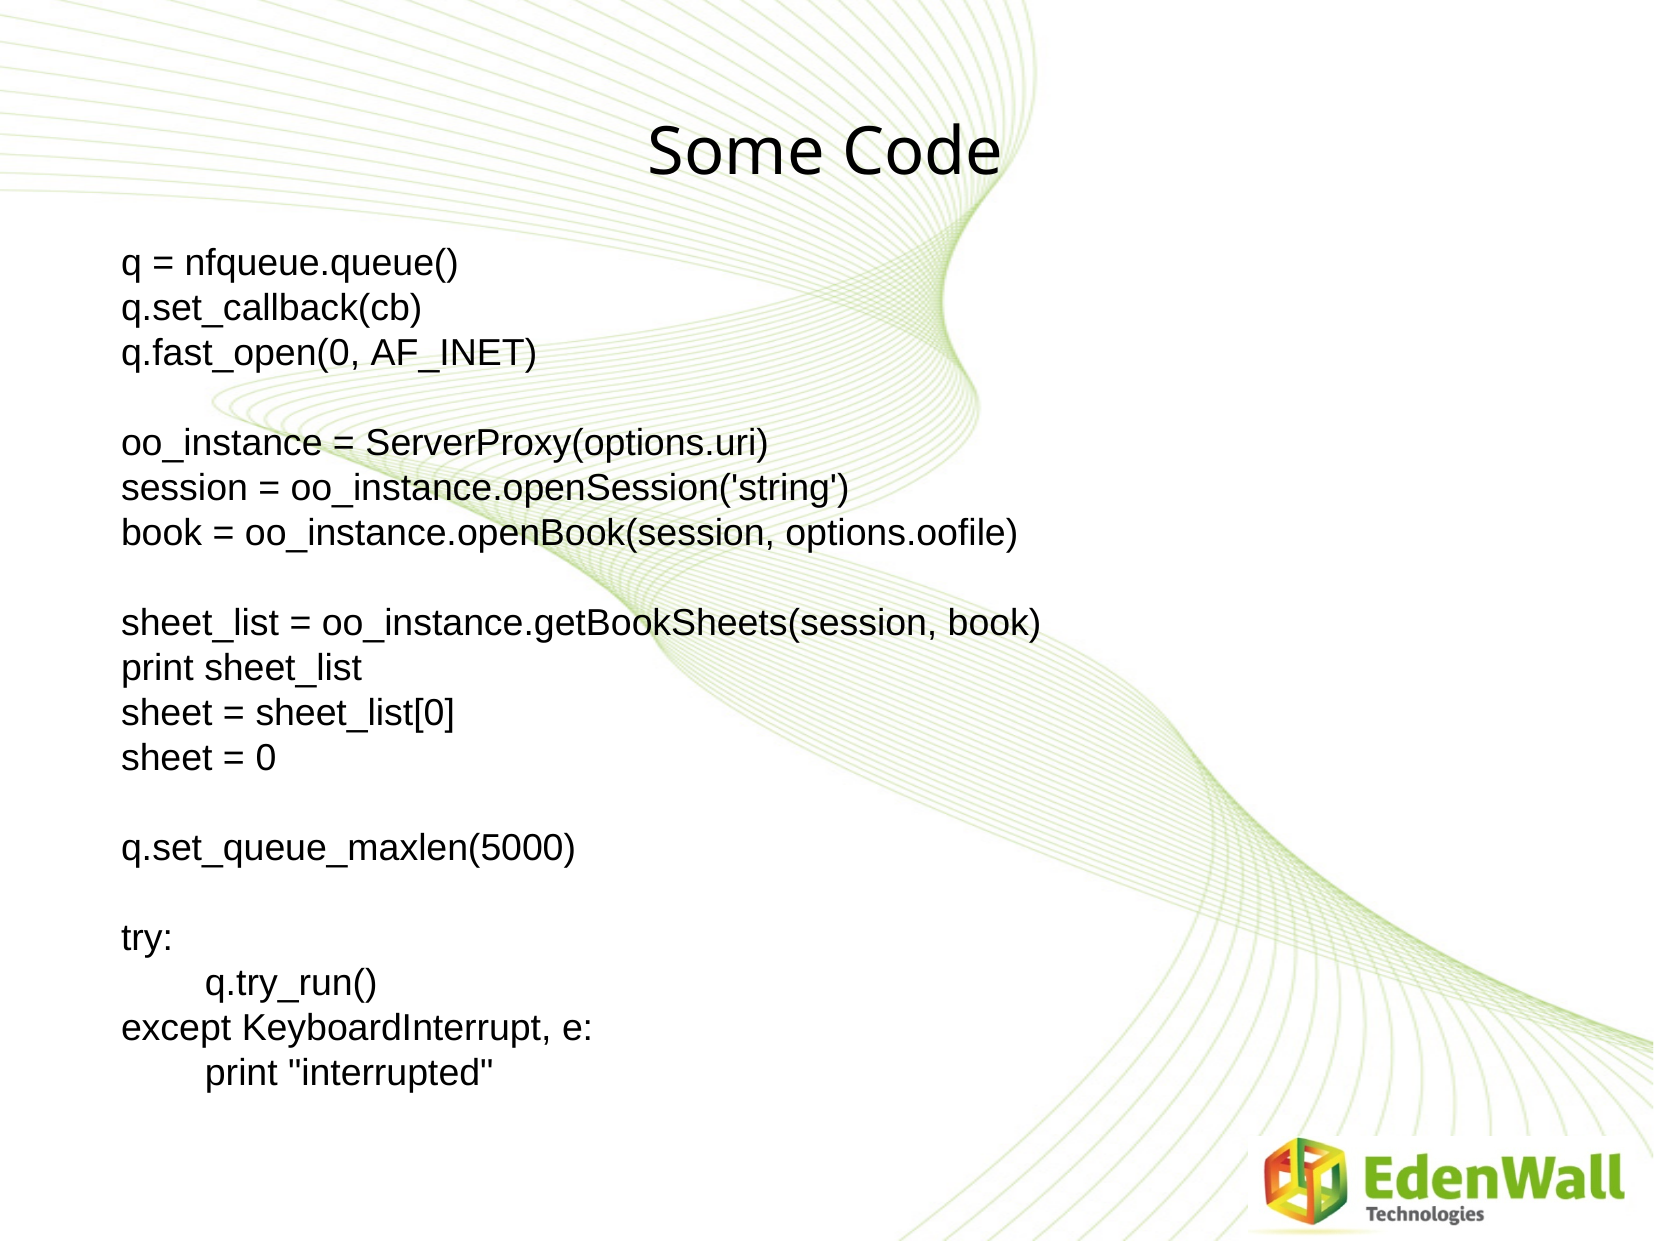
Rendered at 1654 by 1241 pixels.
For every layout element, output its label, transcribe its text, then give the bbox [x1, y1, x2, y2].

picture [0, 0, 1654, 1241]
text_box q = nfqueue.queue() q.set_callback(cb) q.fast_open(0, AF_INET) oo_instance = ServerProxy(options.uri) session = oo_instance.openSession('string') book = oo_instance.openBook(session, options.oofile) sheet_list = oo_instance.getBookSheets(session, book) print sheet_list sheet = sheet_list[0] sheet = 0 q.set_queue_maxlen(5000) try: q.try_run() except KeyboardInterrupt, e: print "interrupted" [100, 224, 1565, 1152]
title Some Code [82, 49, 1570, 256]
